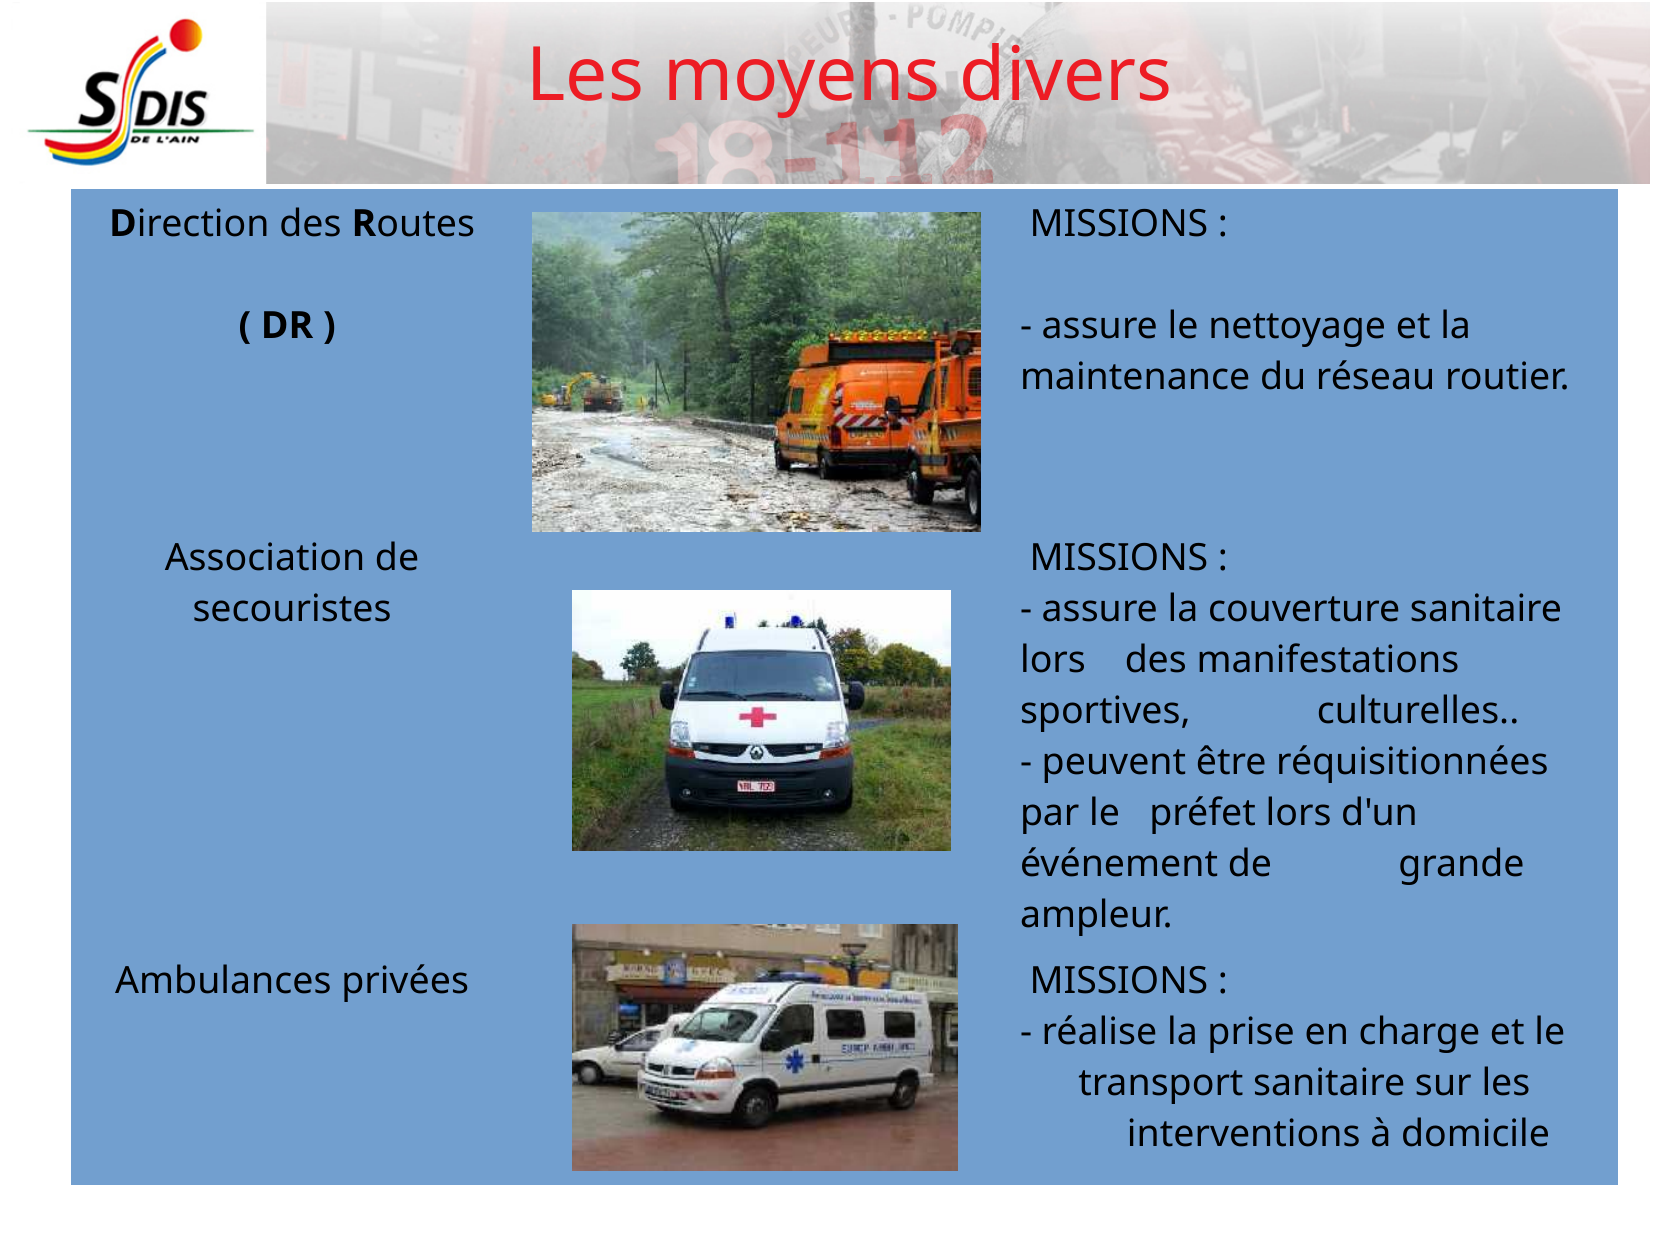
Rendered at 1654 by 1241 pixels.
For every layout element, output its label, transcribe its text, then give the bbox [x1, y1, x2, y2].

table_header Direction des Routes ( DR ) [71, 189, 513, 523]
table_header MISSIONS : - assure le nettoyage et la maintenance du réseau routier. [1005, 189, 1618, 523]
picture [11, 2, 1650, 184]
picture [572, 590, 951, 851]
title Les moyens divers [68, 25, 1632, 117]
table_cell Association de secouristes [71, 523, 513, 946]
picture [572, 924, 958, 1171]
table_header [513, 189, 1005, 523]
table_cell [513, 523, 1005, 946]
picture [532, 212, 981, 532]
table_cell [513, 946, 1005, 1185]
table_cell MISSIONS : - assure la couverture sanitaire lors des manifestations sportives, culturelles.. - peuvent être réquisitionnées par le préfet lors d'un événement de grande ampleur. [1005, 523, 1618, 946]
table_cell MISSIONS : - réalise la prise en charge et le transport sanitaire sur les interventions à domicile [1005, 946, 1618, 1185]
table_cell Ambulances privées [71, 946, 513, 1185]
